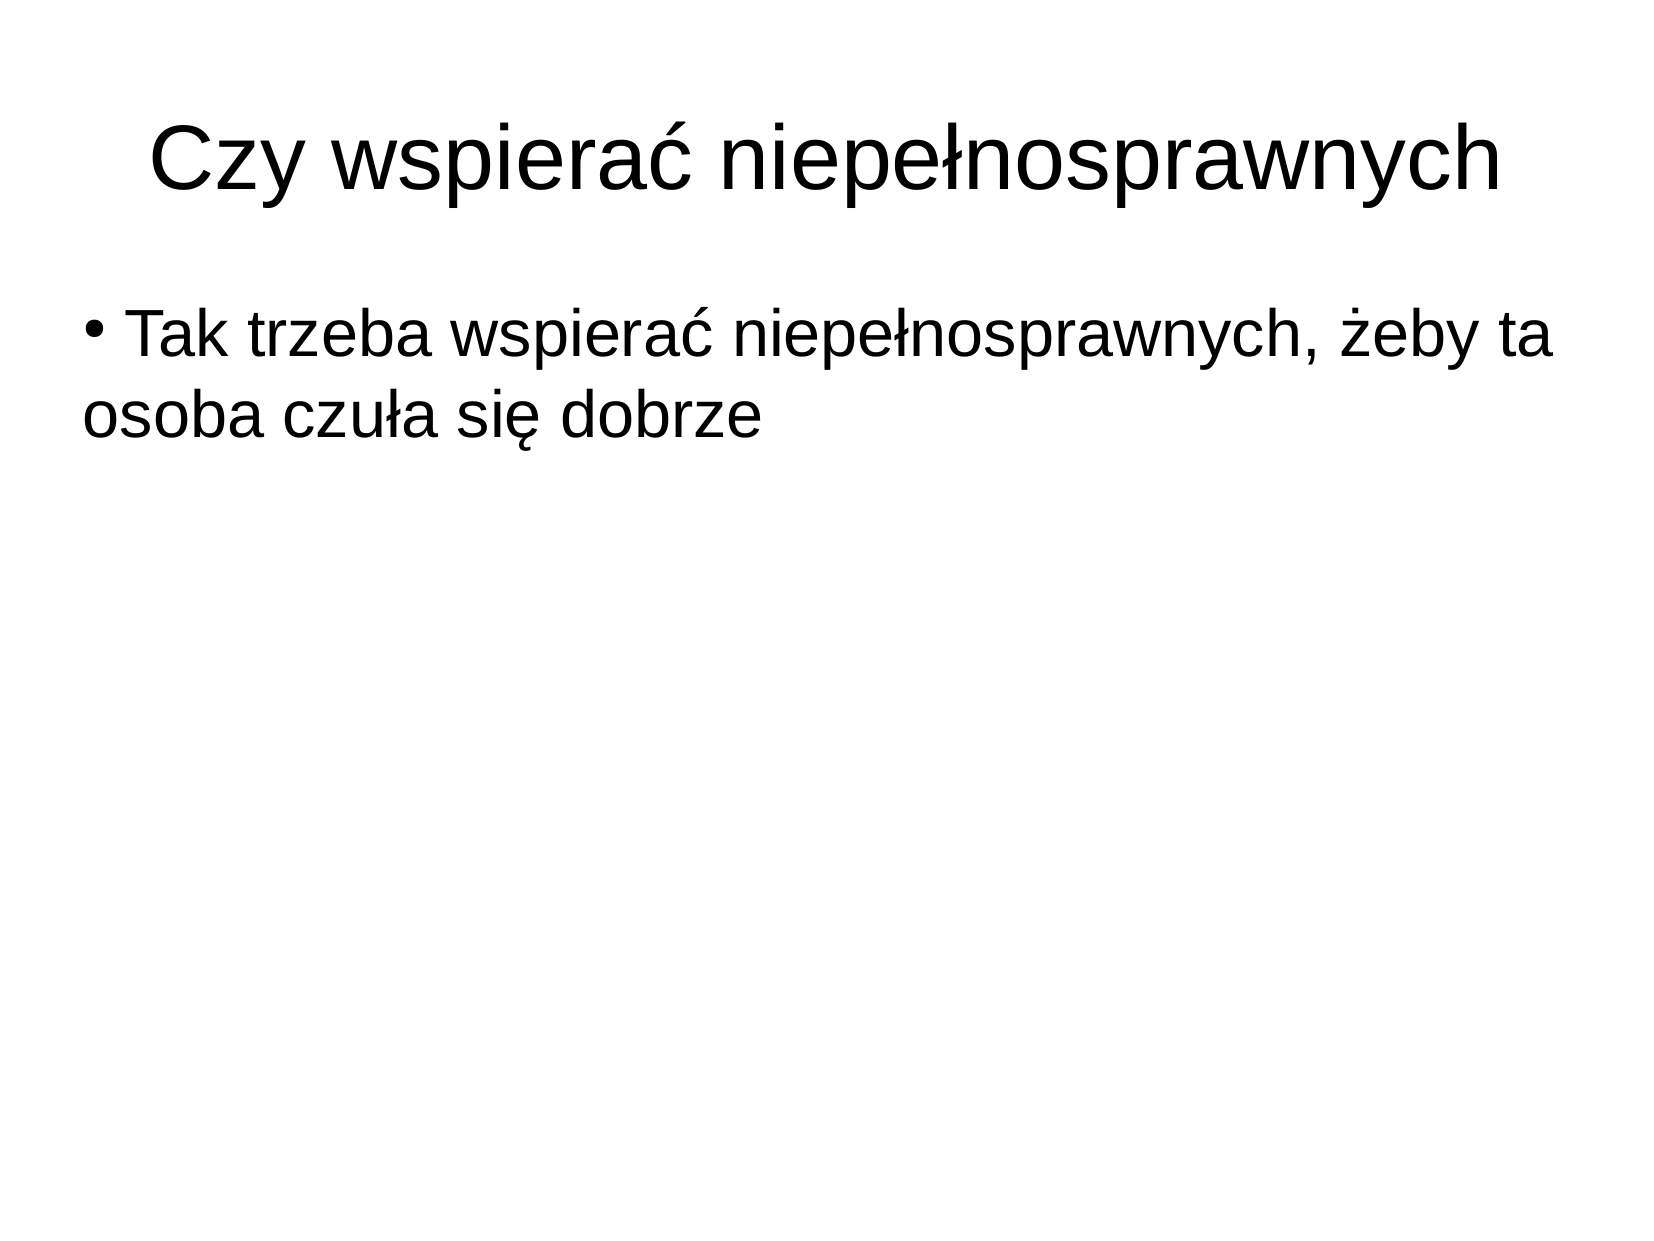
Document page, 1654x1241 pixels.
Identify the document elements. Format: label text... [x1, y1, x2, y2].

title Czy wspierać niepełnosprawnych [82, 49, 1571, 257]
list Tak trzeba wspierać niepełnosprawnych, żeby ta osoba czuła się dobrze [82, 290, 1571, 1109]
